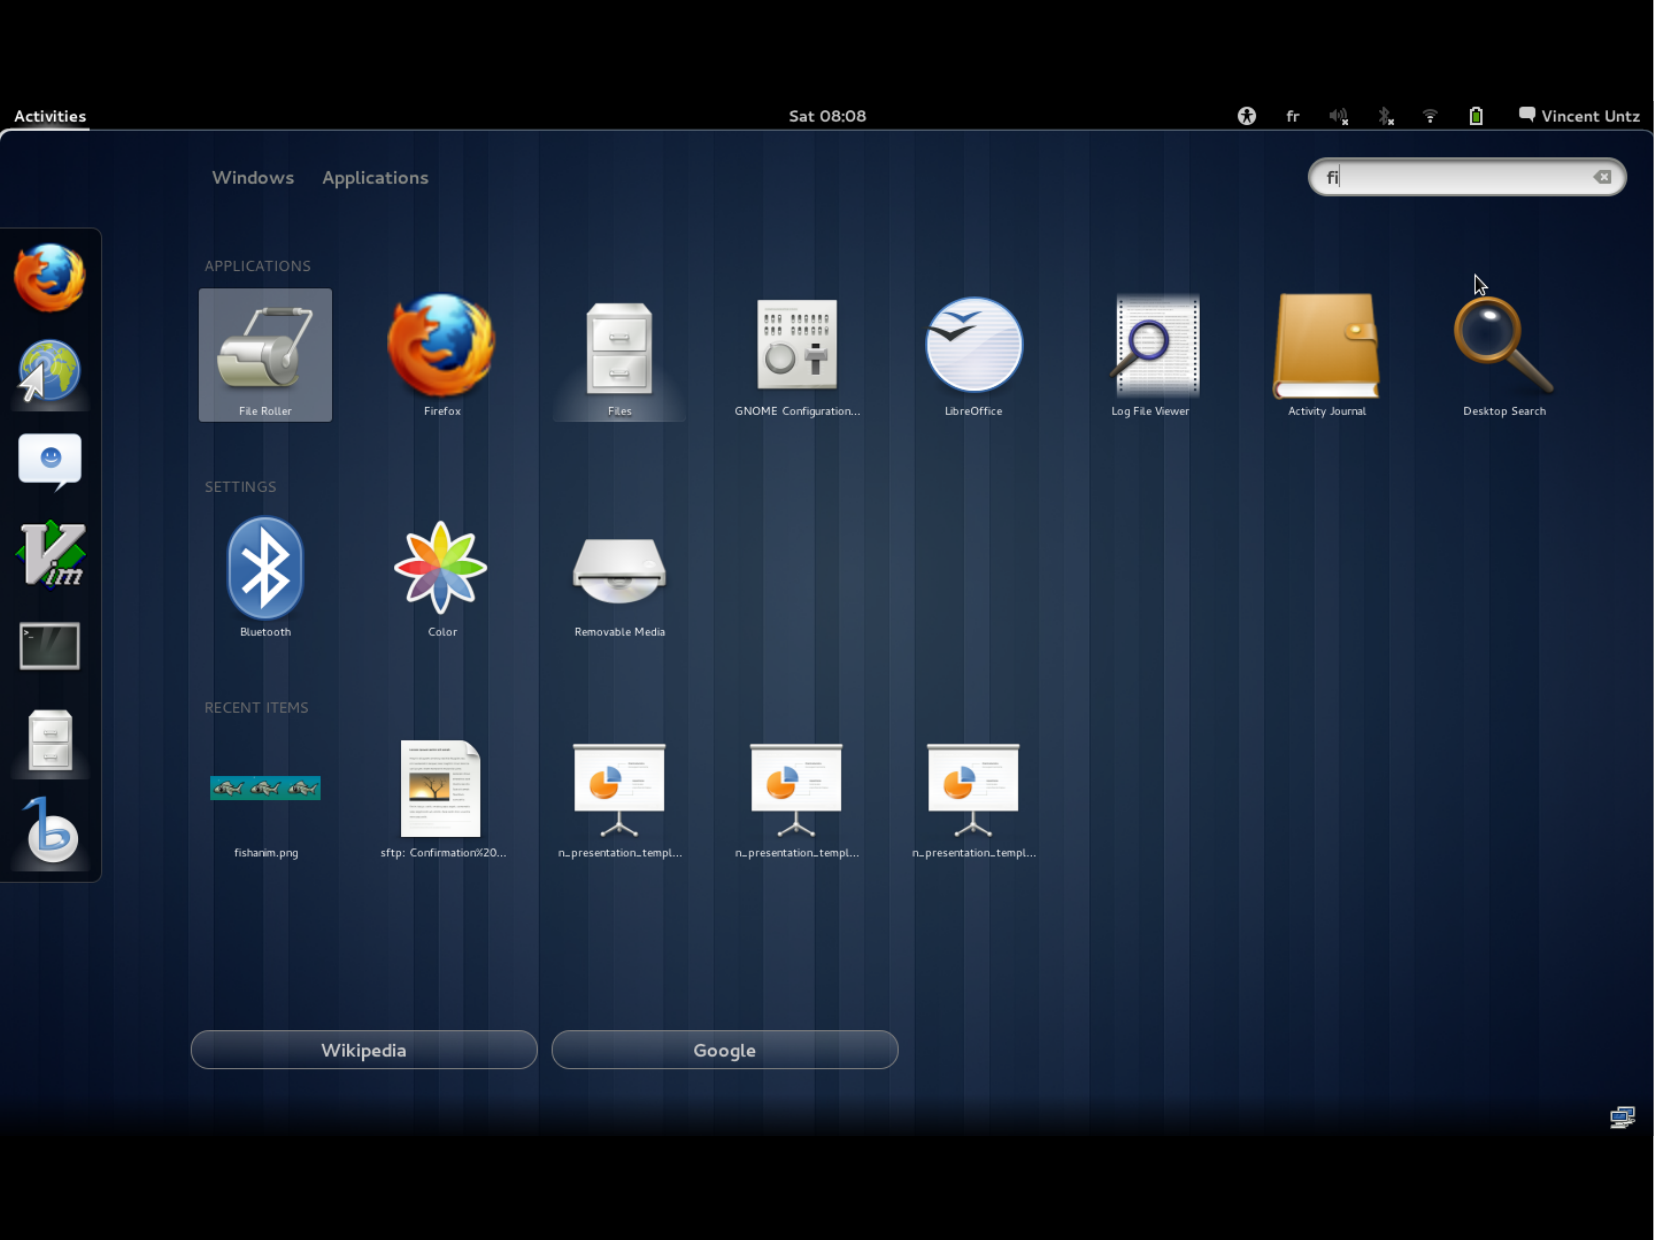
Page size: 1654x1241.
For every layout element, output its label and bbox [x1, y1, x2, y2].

picture [0, 101, 1654, 1136]
